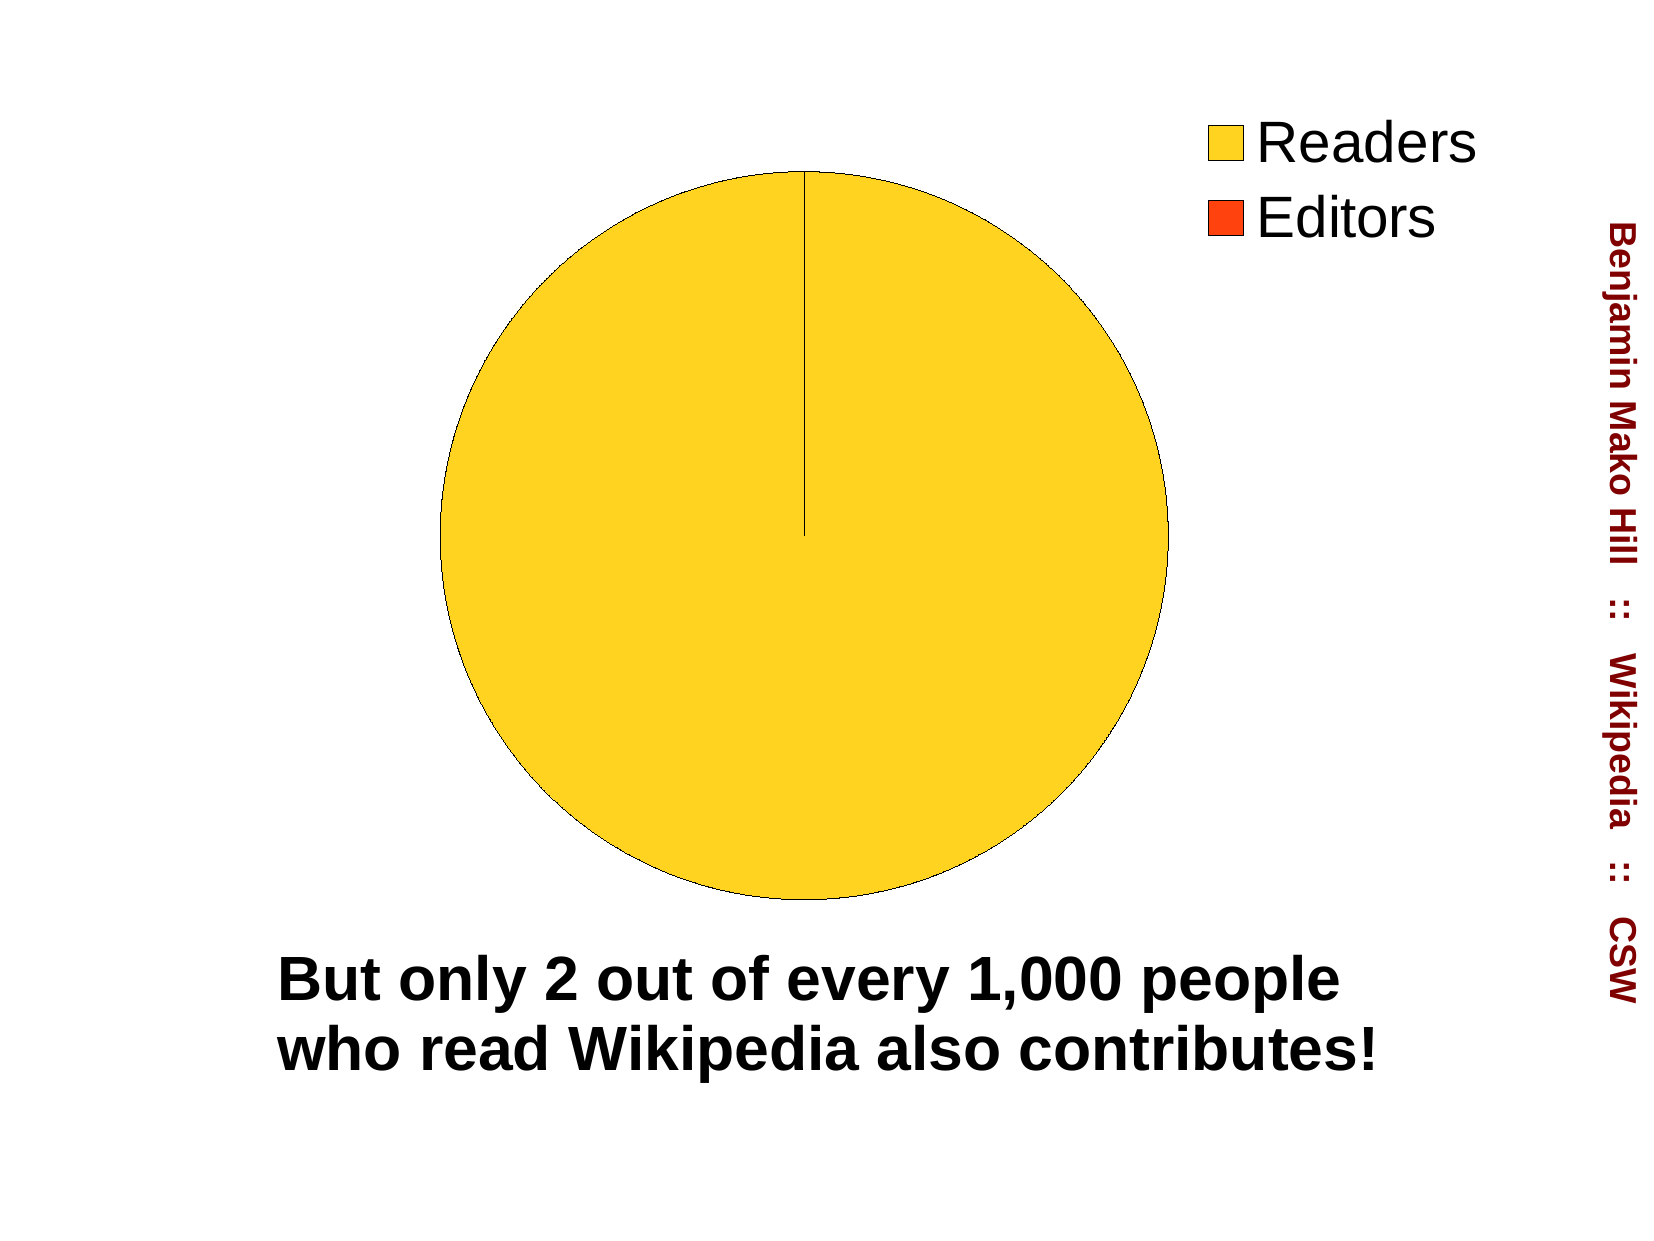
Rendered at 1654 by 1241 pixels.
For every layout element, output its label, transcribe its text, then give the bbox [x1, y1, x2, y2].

text_box But only 2 out of every 1,000 people who read Wikipedia also contributes! [262, 937, 1426, 1092]
chart [300, 75, 1654, 900]
